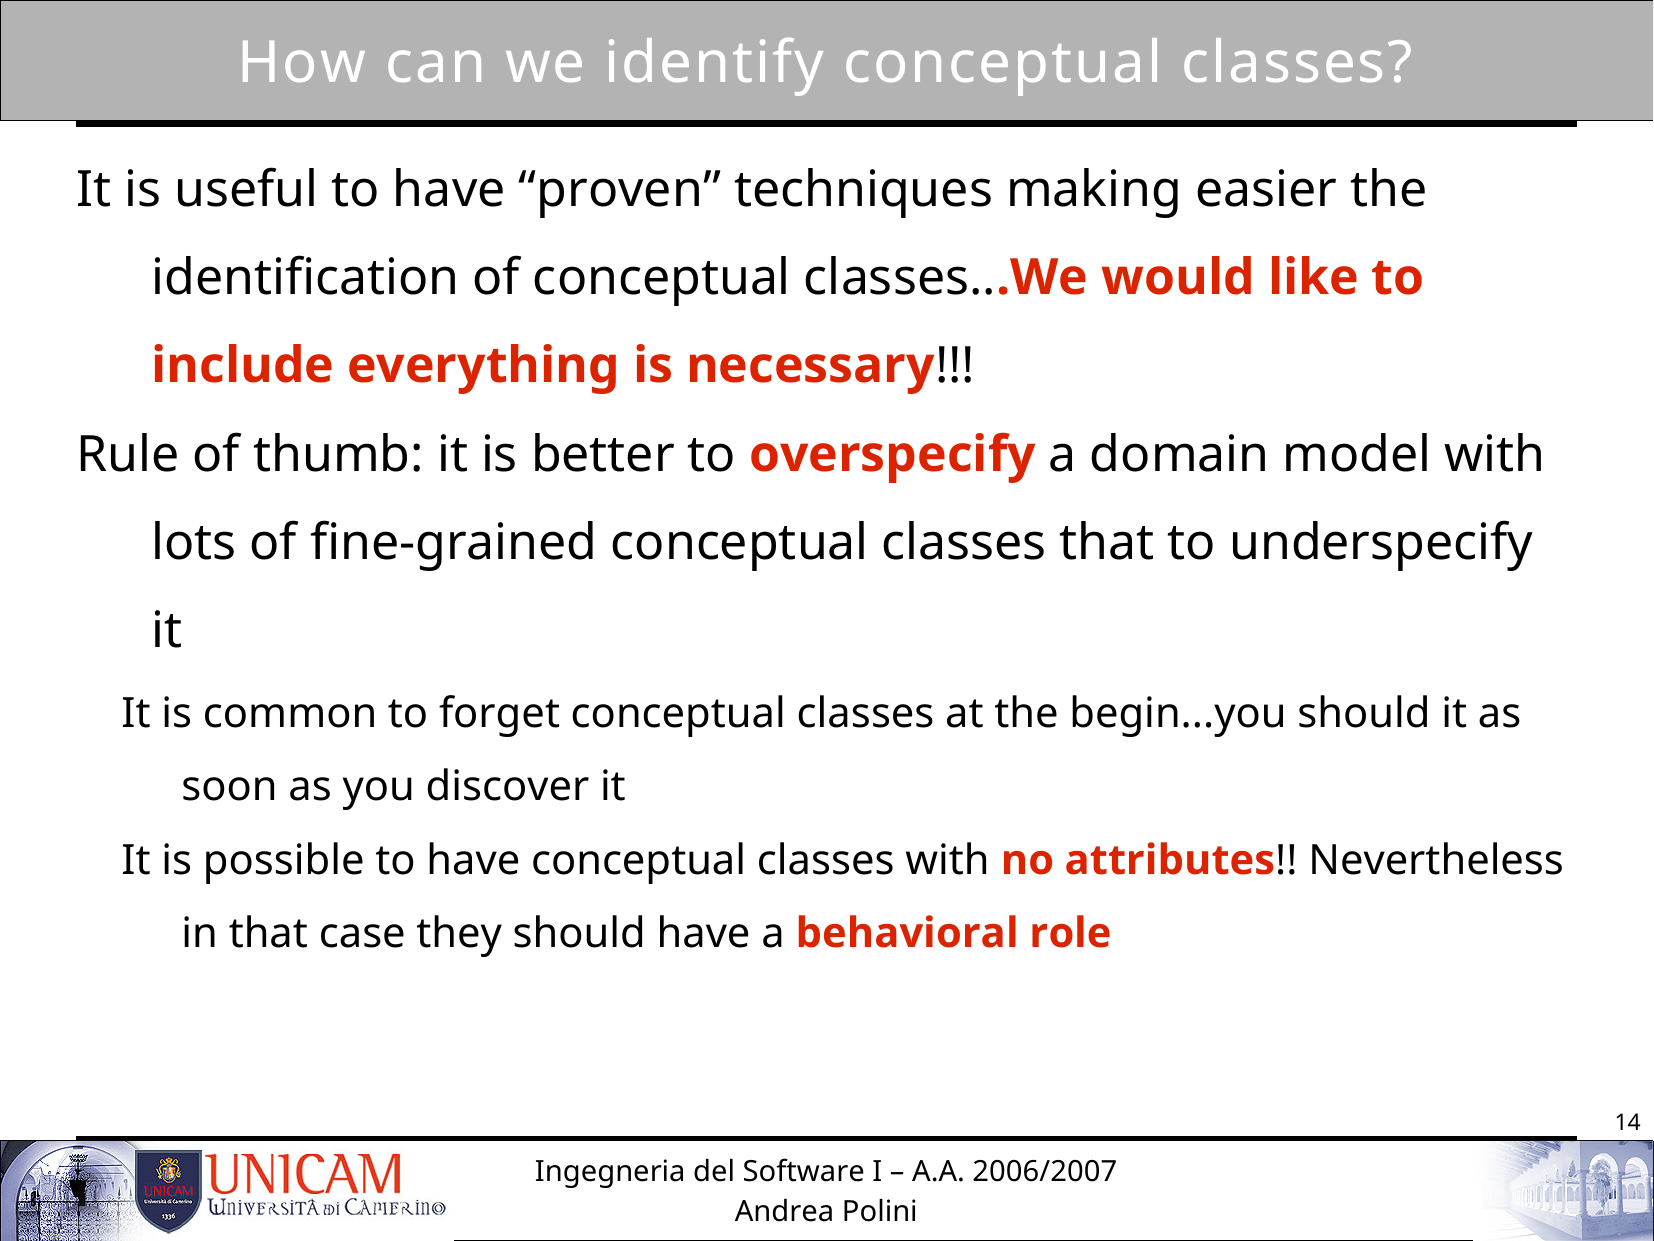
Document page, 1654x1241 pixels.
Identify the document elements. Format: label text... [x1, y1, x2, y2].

picture [1473, 1141, 1654, 1241]
title How can we identify conceptual classes? [0, 0, 1653, 121]
picture [0, 1141, 454, 1241]
list It is useful to have “proven” techniques making easier the identification of conceptual classes...We would like to include everything is necessary!!! Rule of thumb: it is better to overspecify a domain model with lots of fine-grained conceptual classes that to underspecify it It is common to forget conceptual classes at the begin...you should it as soon as you discover it It is possible to have conceptual classes with no attributes!! Nevertheless in that case they should have a behavioral role [76, 152, 1577, 822]
